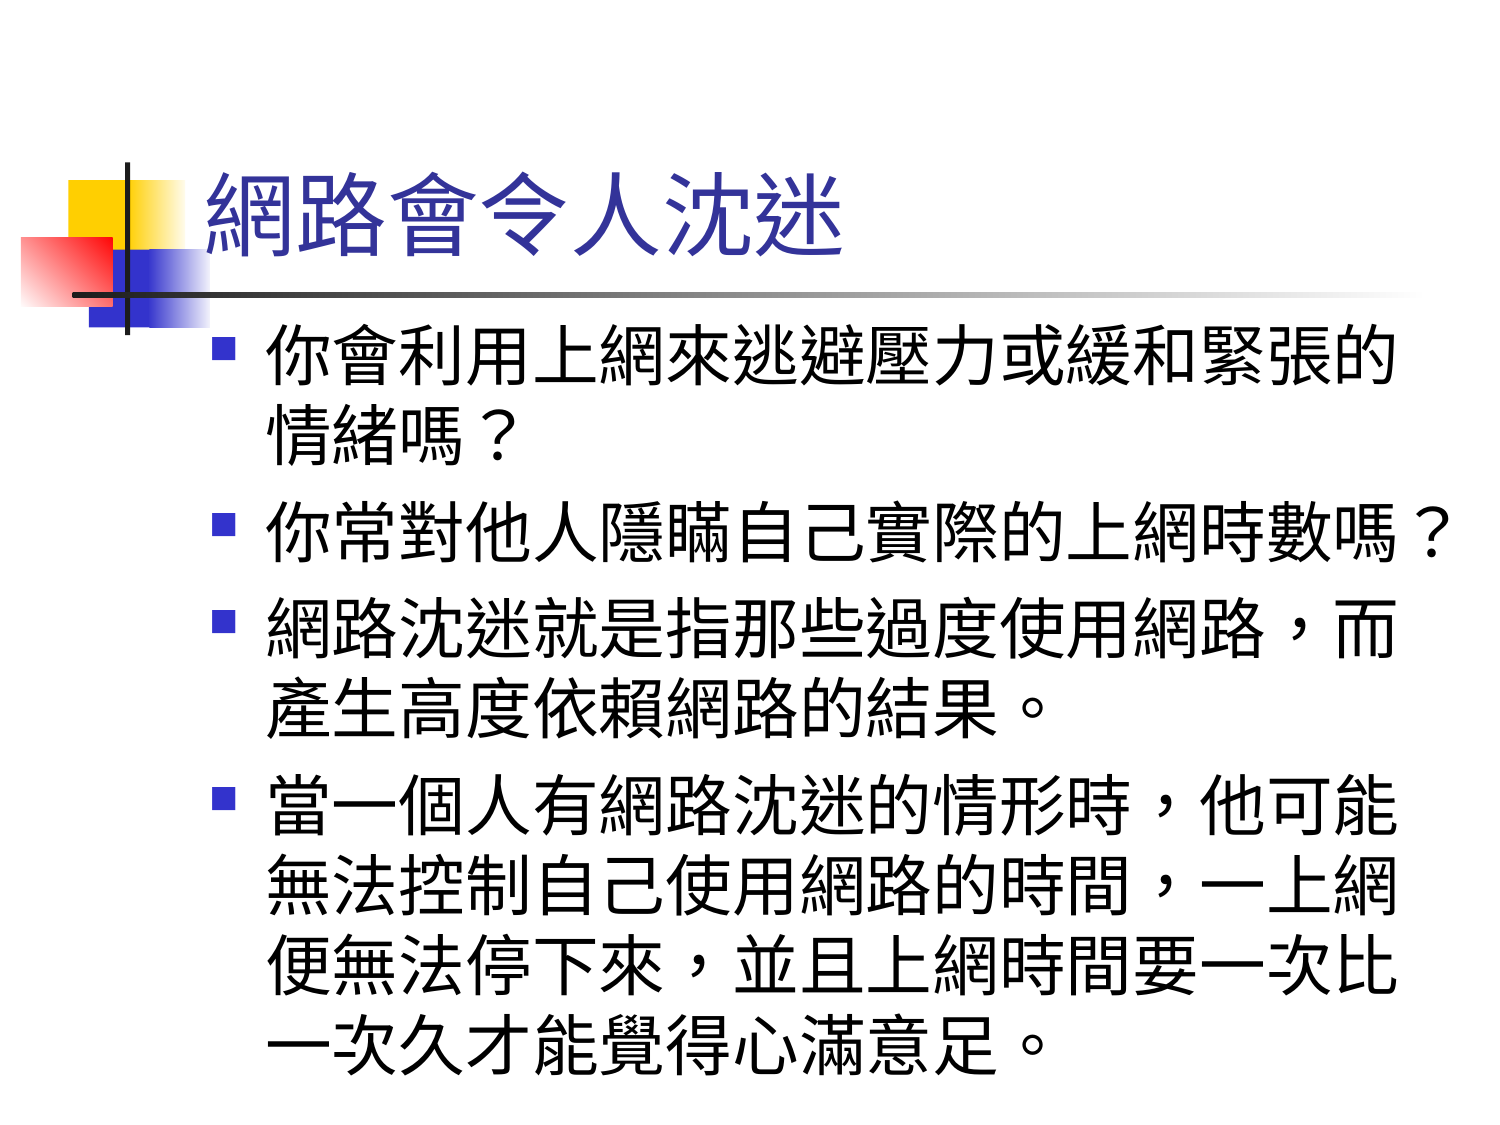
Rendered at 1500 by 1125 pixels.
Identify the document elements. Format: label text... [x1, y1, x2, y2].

title 網路會令人沈迷 [188, 35, 1468, 276]
list 你會利用上網來逃避壓力或緩和緊張的情緒嗎？ 你常對他人隱瞞自己實際的上網時數嗎？ 網路沈迷就是指那些過度使用網路，而產生高度依賴網路的結果。 當一個人有網路沈迷的情形時，他可能無法控制自己使用網路的時間，一上網便無法停下來，並且上網時間要一次比一次久才能覺得心滿意足。 [193, 305, 1469, 1101]
